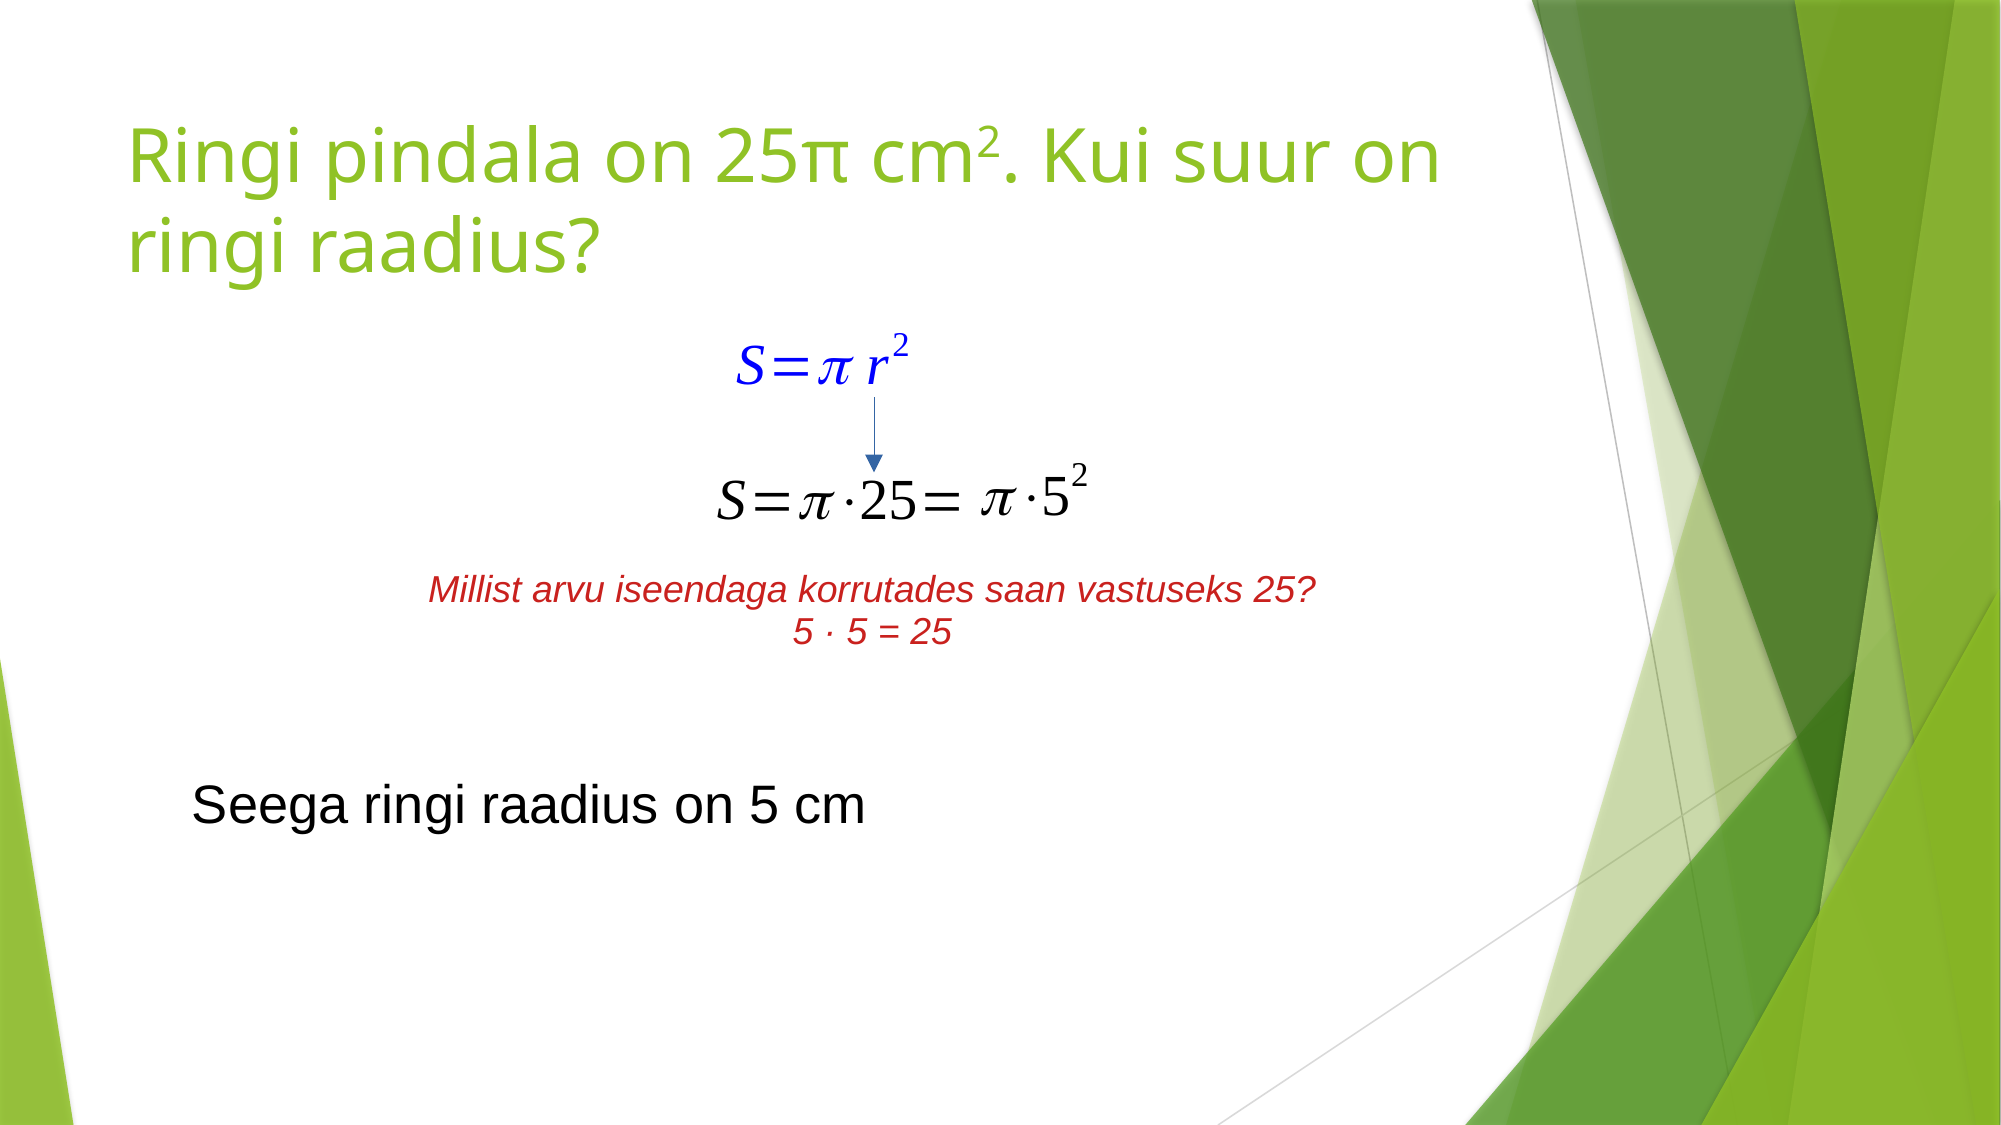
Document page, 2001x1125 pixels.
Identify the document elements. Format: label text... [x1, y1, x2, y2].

list [111, 273, 1699, 917]
text_box Millist arvu iseendaga korrutades saan vastuseks 25? 5 · 5 = 25 [413, 561, 1332, 660]
text_box Seega ringi raadius on 5 cm [177, 766, 884, 843]
chart [727, 324, 916, 398]
title Ringi pindala on 25π cm2. Kui suur on ringi raadius? [111, 99, 1565, 273]
chart [708, 455, 1095, 532]
